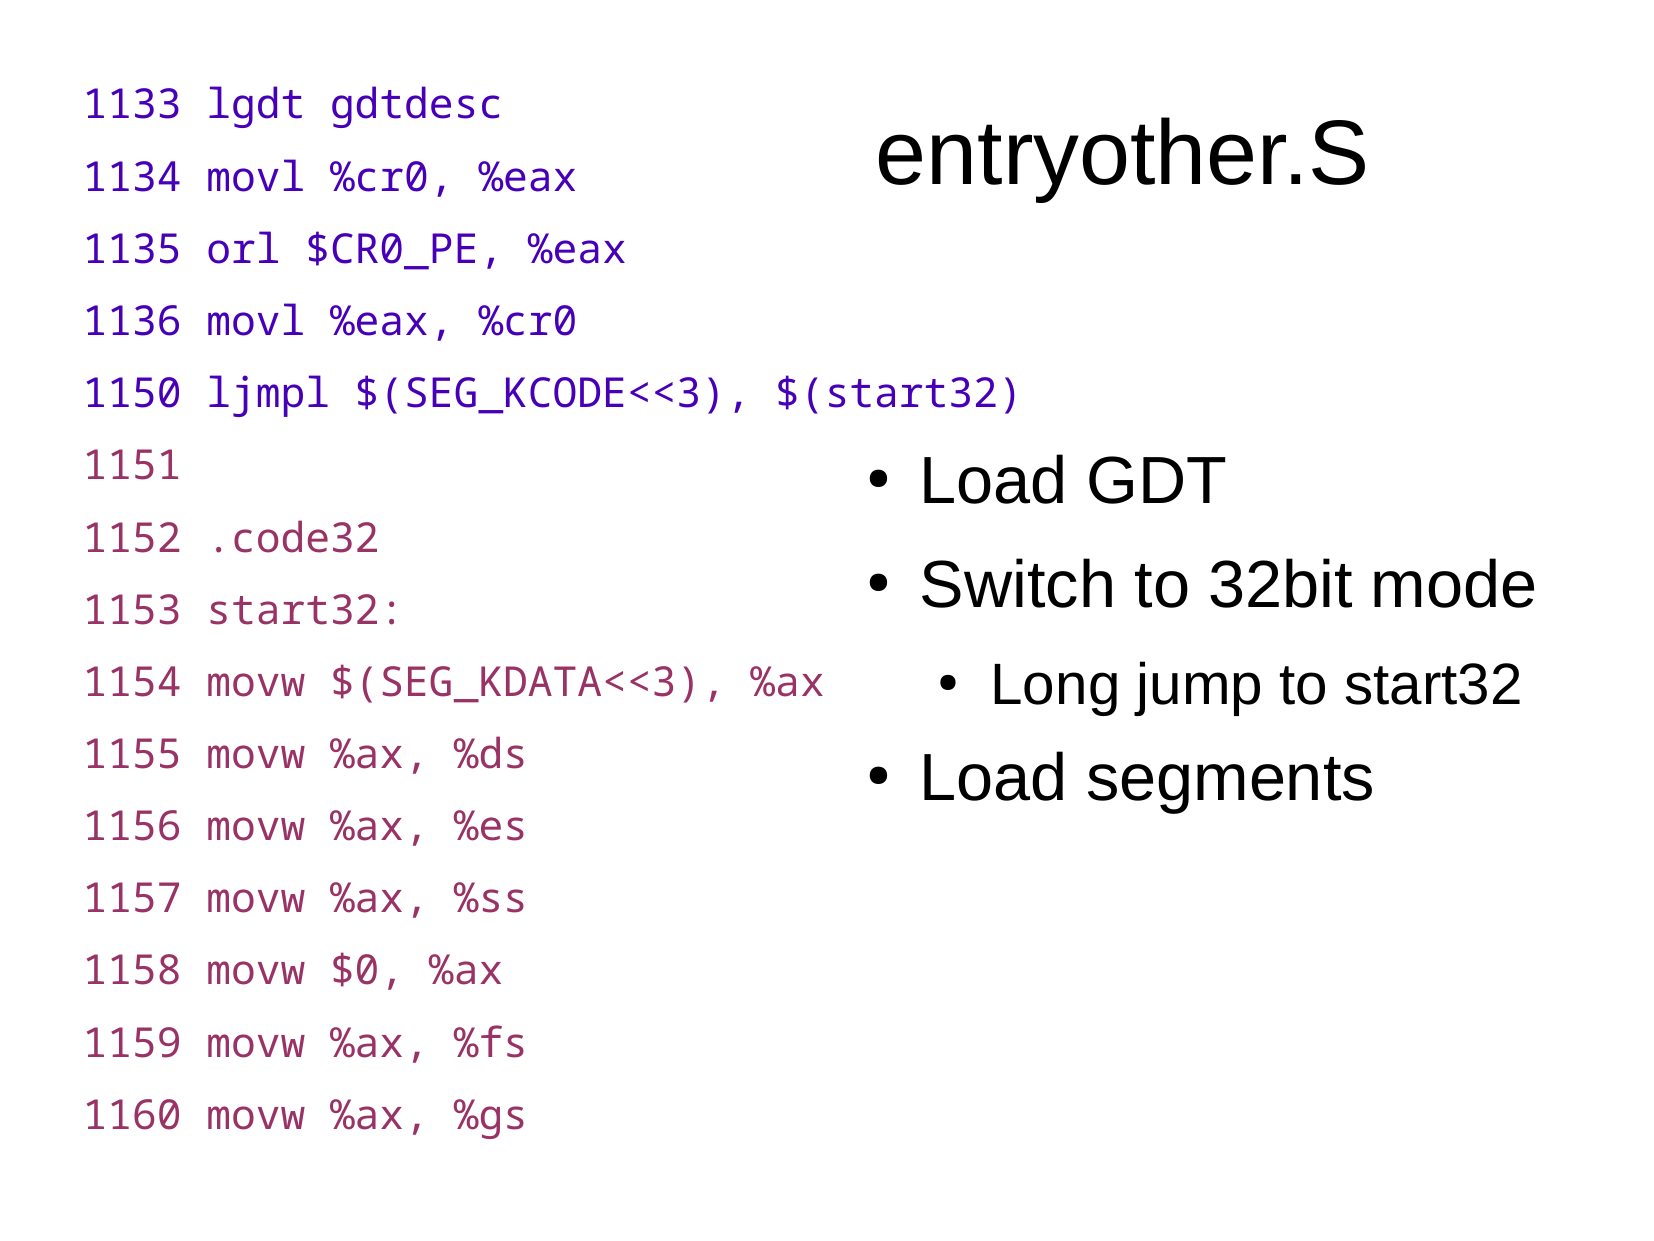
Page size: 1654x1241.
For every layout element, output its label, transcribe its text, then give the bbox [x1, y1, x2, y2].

title entryother.S [675, 49, 1571, 257]
list Load GDT Switch to 32bit mode Long jump to start32 Load segments [848, 443, 1576, 1163]
list 1133 lgdt gdtdesc 1134 movl %cr0, %eax 1135 orl $CR0_PE, %eax 1136 movl %eax, %cr0 1150 ljmpl $(SEG_KCODE<<3), $(start32) 1151 1152 .code32 1153 start32: 1154 movw $(SEG_KDATA<<3), %ax 1155 movw %ax, %ds 1156 movw %ax, %es 1157 movw %ax, %ss 1158 movw $0, %ax 1159 movw %ax, %fs 1160 movw %ax, %gs [82, 75, 1571, 1163]
